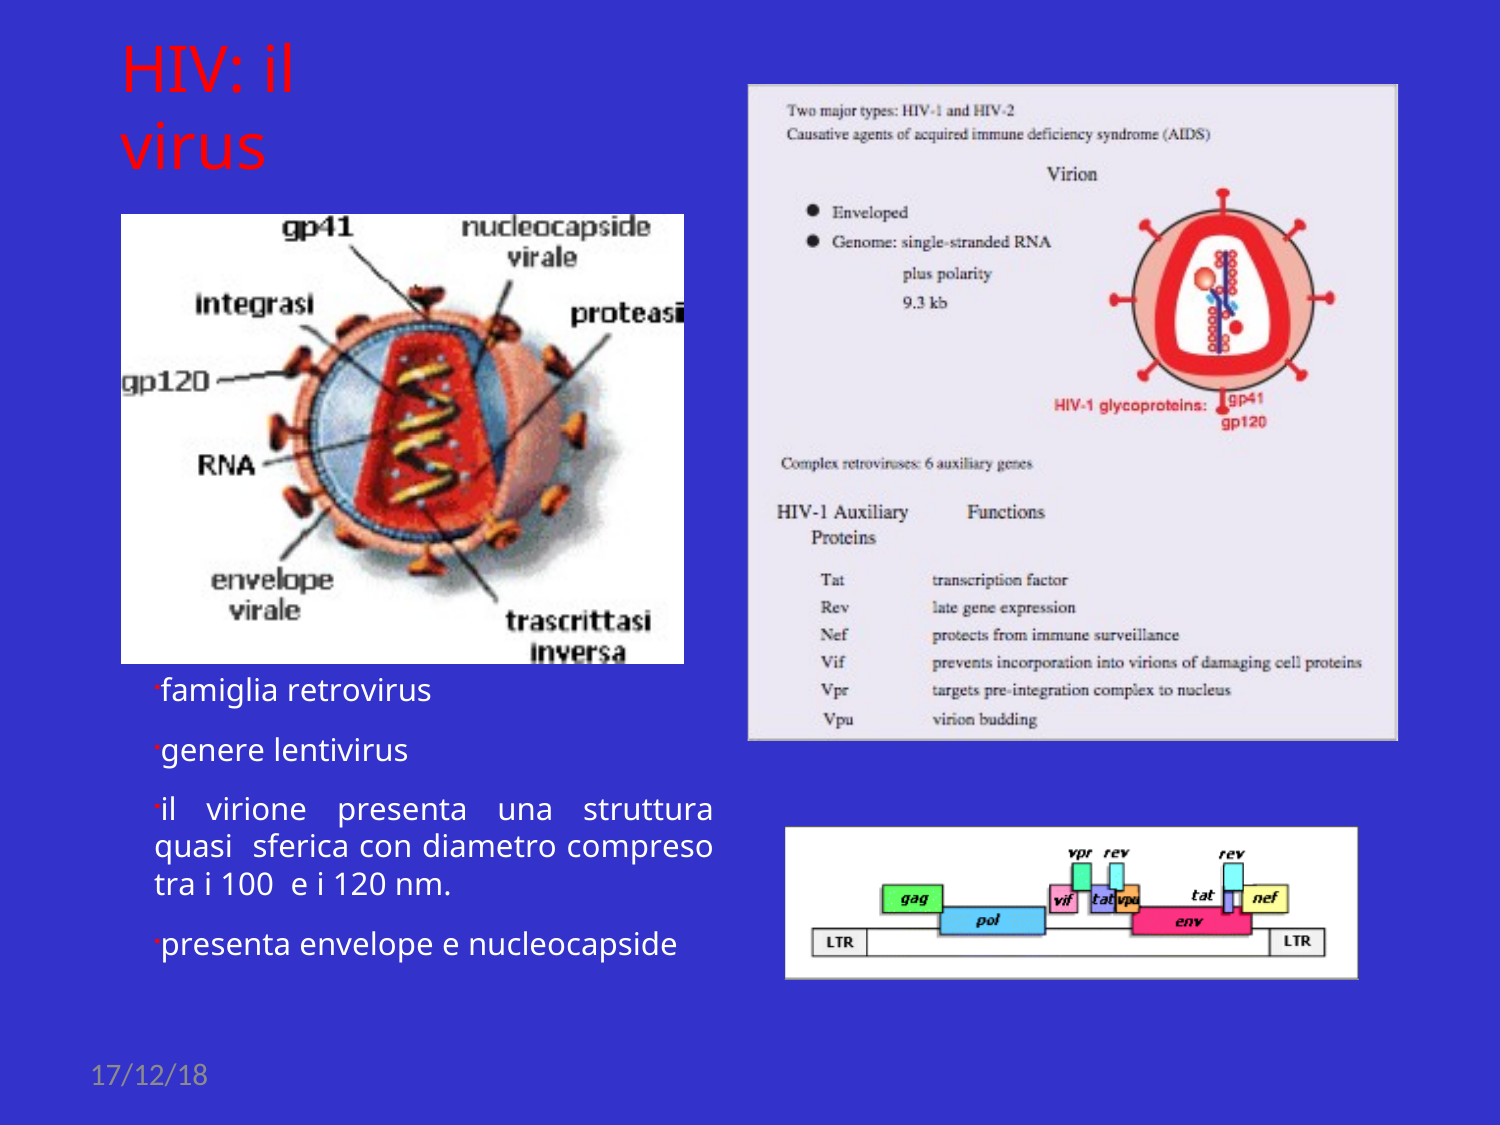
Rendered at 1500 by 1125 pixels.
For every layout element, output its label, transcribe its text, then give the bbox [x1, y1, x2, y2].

text_box HIV: il virus [105, 20, 450, 190]
text_box famiglia retrovirus genere lentivirus il virione presenta una struttura quasi sferica con diametro compreso tra i 100 e i 120 nm. presenta envelope e nucleocapside [141, 663, 728, 996]
text_box 17/12/18 [74, 1046, 421, 1103]
text_box [121, 214, 684, 664]
text_box [747, 84, 1399, 741]
text_box [784, 826, 1359, 981]
